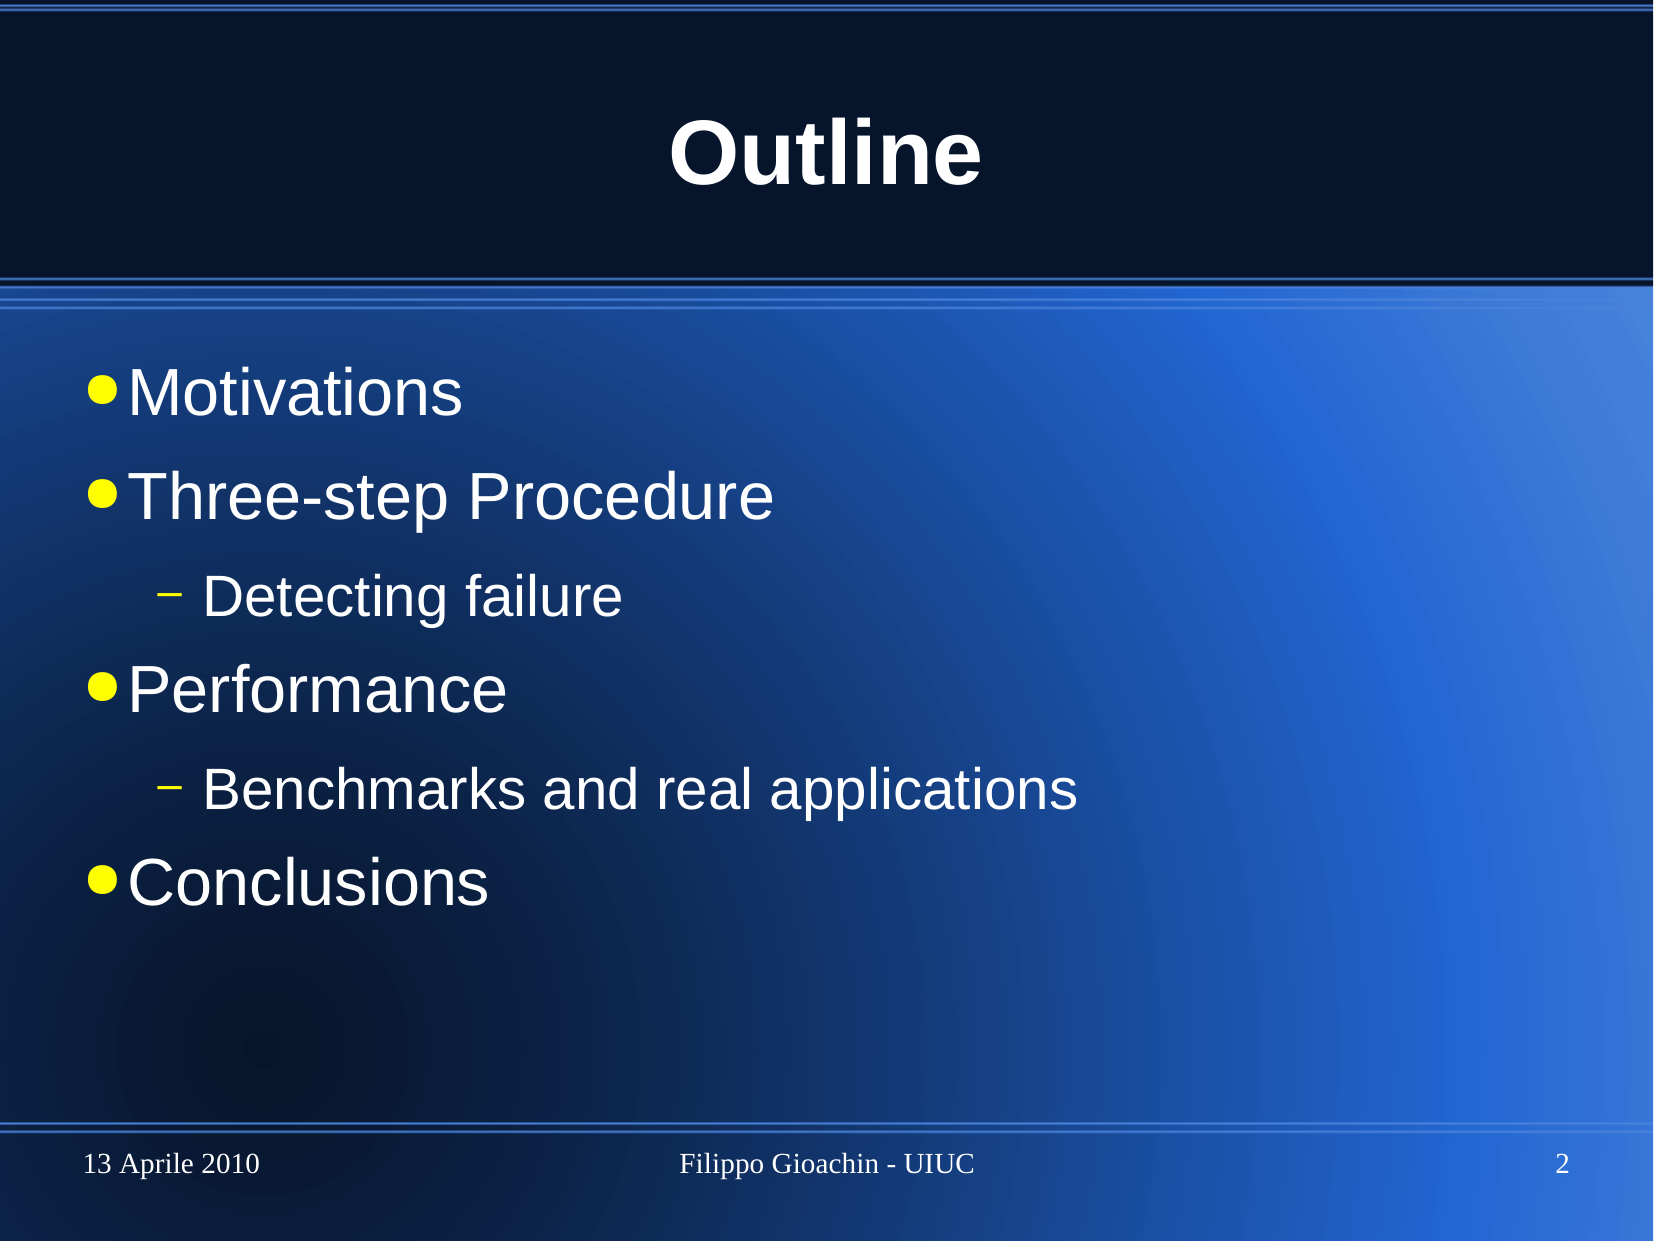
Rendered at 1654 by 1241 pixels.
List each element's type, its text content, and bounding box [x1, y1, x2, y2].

picture [0, 0, 1654, 1241]
title Outline [82, 49, 1571, 257]
list Motivations Three-step Procedure Detecting failure Performance Benchmarks and real applications Conclusions [82, 355, 1571, 1160]
